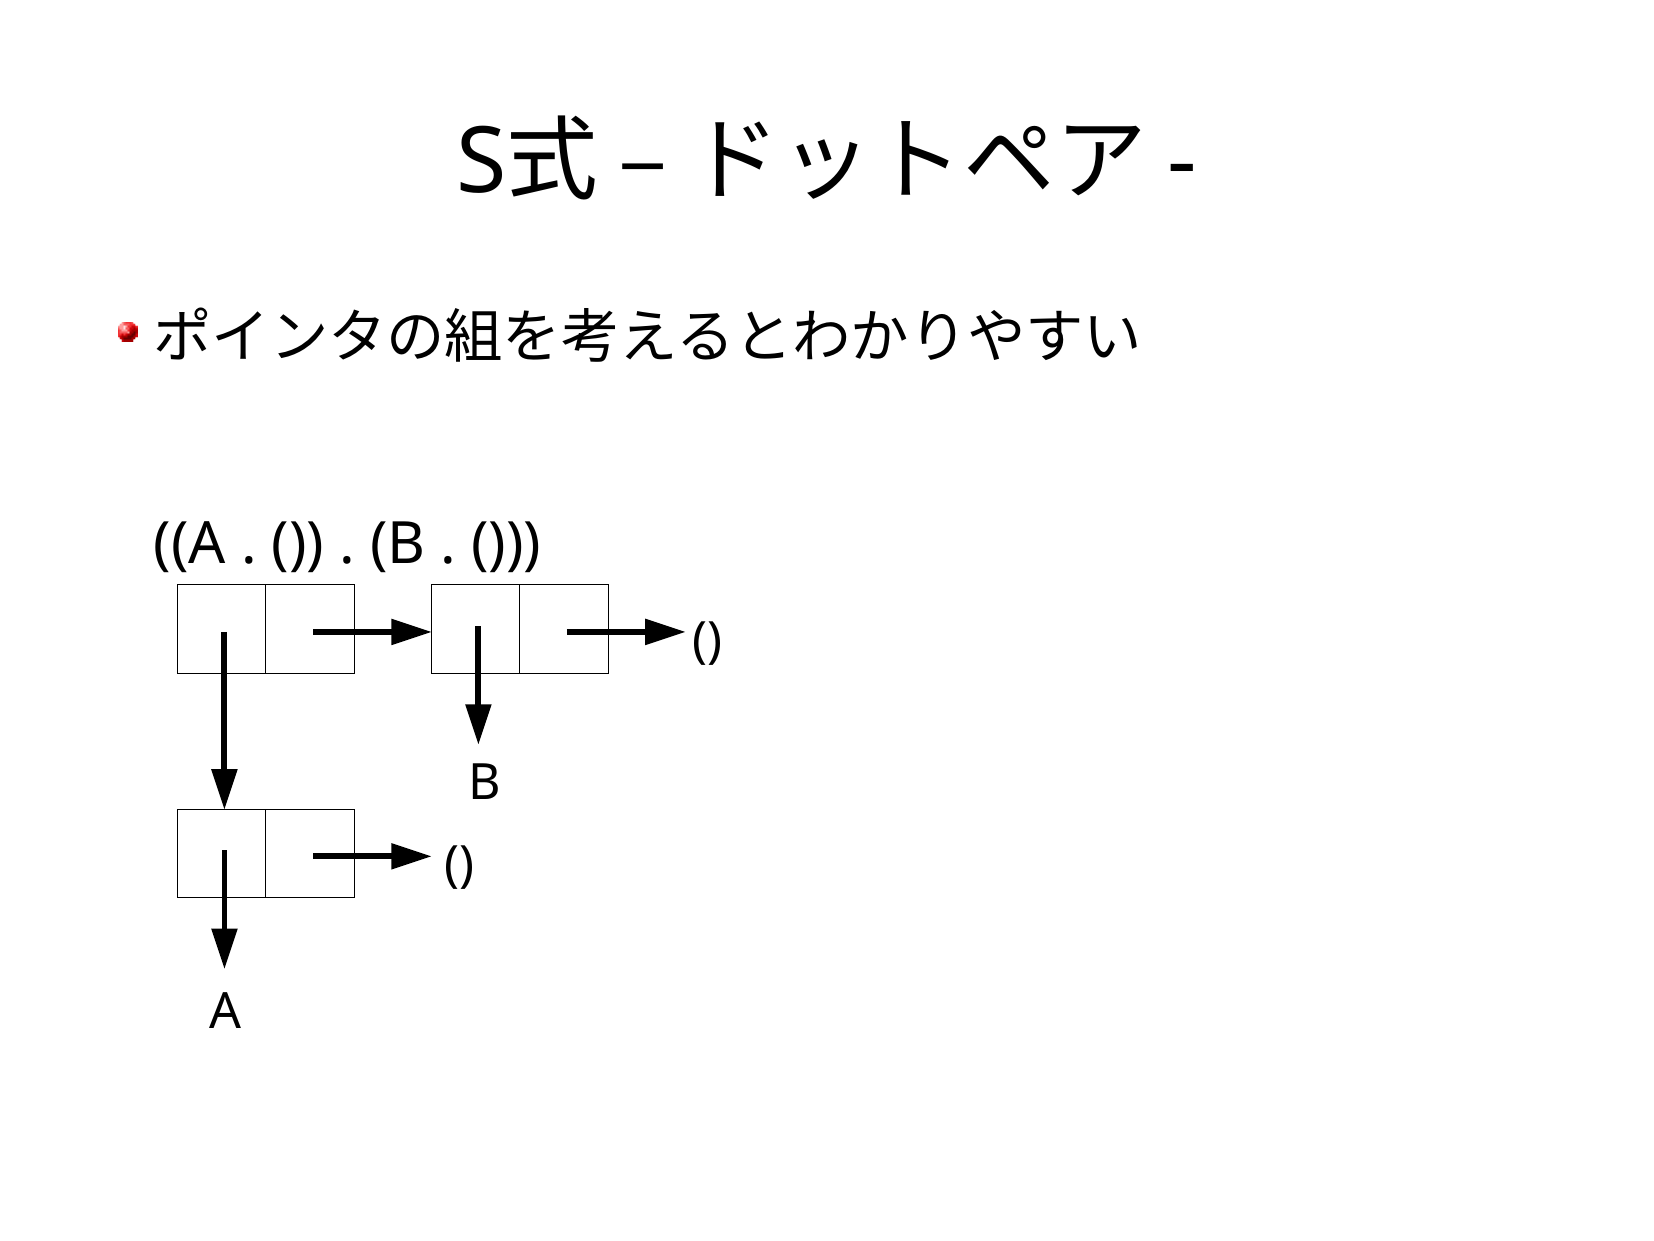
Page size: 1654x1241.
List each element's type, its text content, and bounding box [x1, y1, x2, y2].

text_box [431, 584, 609, 674]
title S式 – ドットペア - [82, 56, 1571, 250]
text_box A [194, 967, 250, 1040]
text_box [177, 809, 355, 898]
text_box () [678, 596, 758, 668]
text_box [177, 584, 355, 674]
text_box B [453, 738, 509, 810]
list ポインタの組を考えるとわかりやすい ((A . ()) . (B . ())) [82, 290, 1571, 1109]
text_box () [430, 820, 510, 893]
